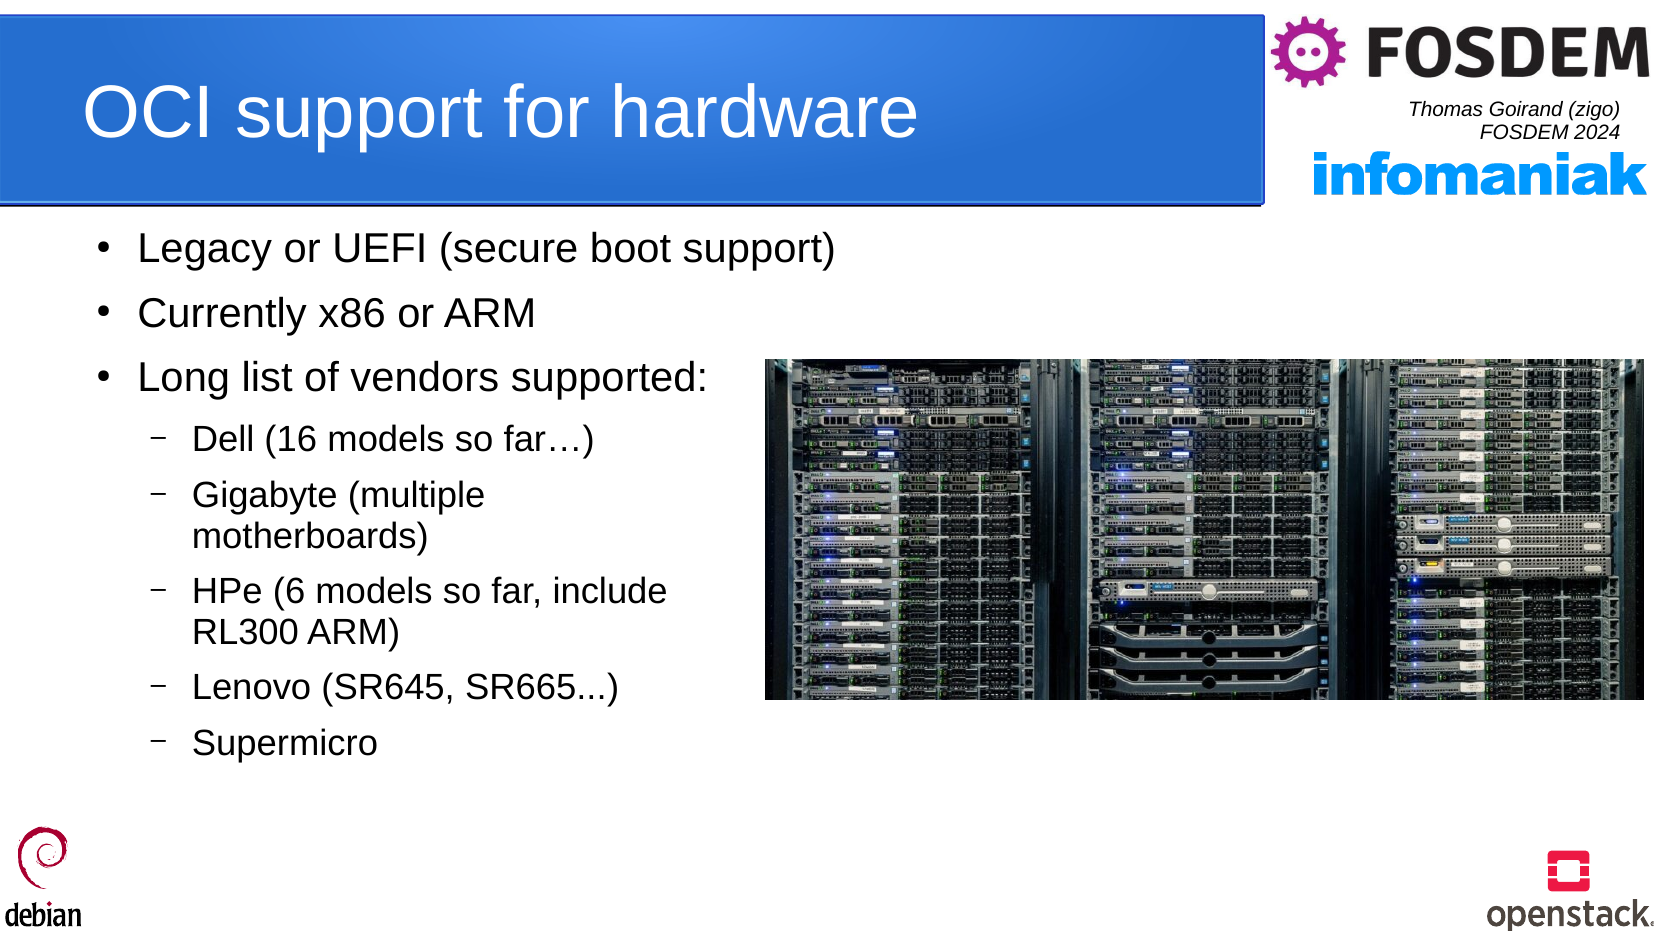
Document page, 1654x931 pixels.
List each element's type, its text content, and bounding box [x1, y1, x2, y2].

title OCI support for hardware [82, 35, 1235, 189]
picture [1314, 151, 1647, 195]
list Legacy or UEFI (secure boot support) Currently x86 or ARM Long list of vendors supported: Dell (16 models so far…) Gigabyte (multiple motherboards) HPe (6 models so far, include RL300 ARM) Lenovo (SR645, SR665...) Supermicro [82, 224, 1571, 764]
picture [1269, 14, 1651, 90]
picture [765, 359, 1644, 700]
